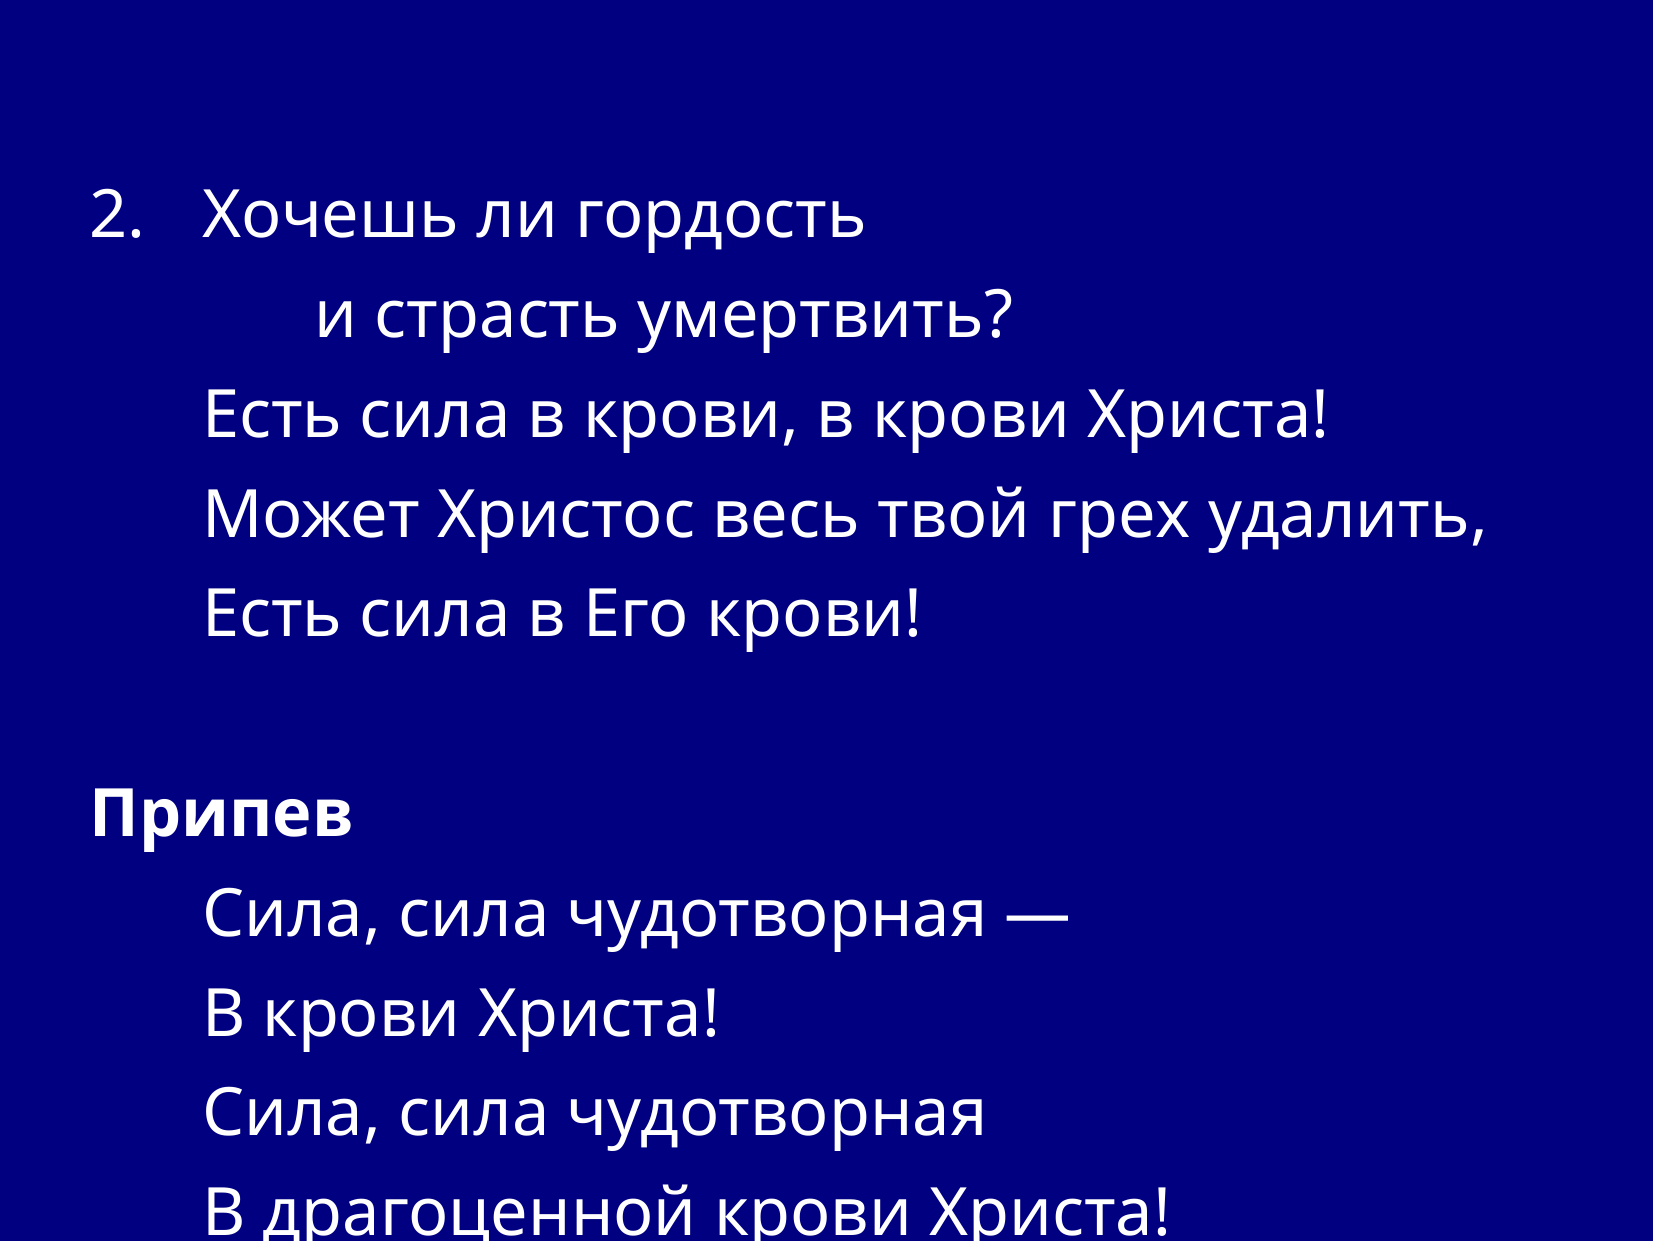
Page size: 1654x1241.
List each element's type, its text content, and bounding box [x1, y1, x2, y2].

text_box 2. Хочешь ли гордость и страсть умертвить? Есть сила в крови, в крови Христа! Может Христос весь твой грех удалить, Есть сила в Его крови! Припев Сила, сила чудотворная — В крови Христа! Сила, сила чудотворная В драгоценной крови Христа! [75, 150, 1653, 1163]
